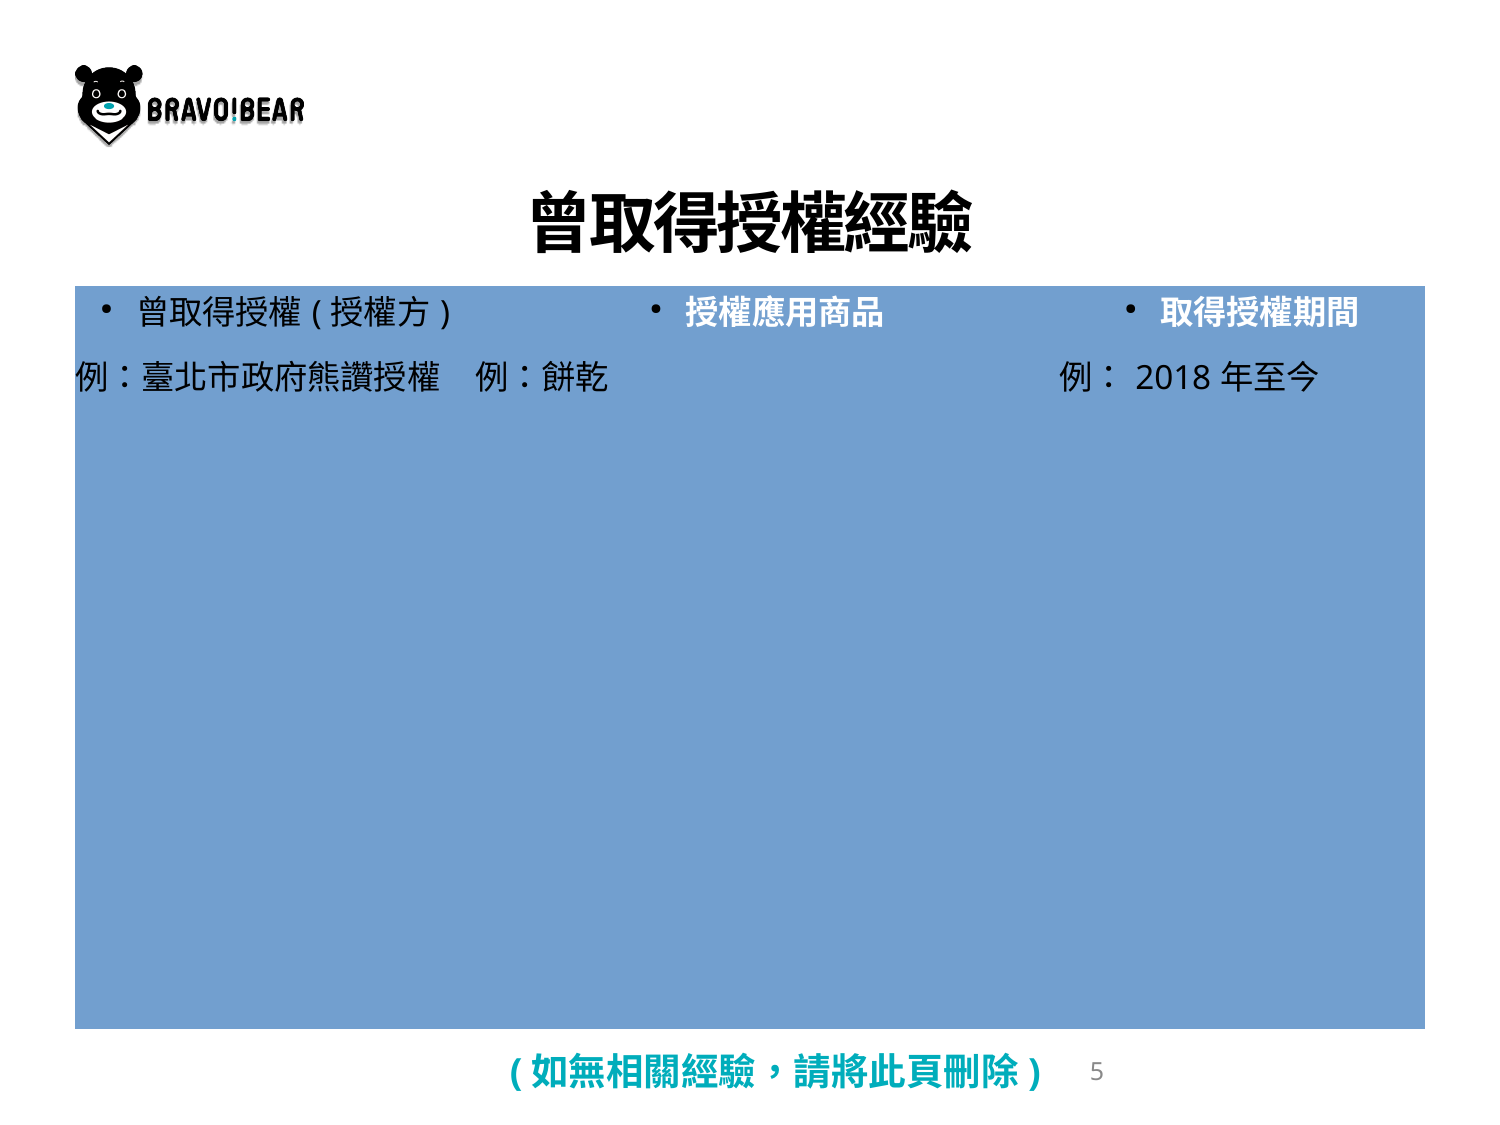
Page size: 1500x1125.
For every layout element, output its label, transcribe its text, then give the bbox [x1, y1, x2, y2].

table_cell [75, 521, 476, 605]
table_cell [1059, 859, 1425, 944]
text_box (如無相關經驗，請將此頁刪除) [495, 1040, 1056, 1100]
text_box 5 [1074, 1042, 1426, 1103]
table_header 取得授權期間 [1059, 286, 1425, 351]
table_cell [476, 521, 1059, 605]
table_cell [75, 690, 476, 775]
table_cell [1059, 944, 1425, 1029]
table_cell [1059, 775, 1425, 859]
table_cell [75, 859, 476, 944]
table_cell [1059, 436, 1425, 521]
table_header 曾取得授權(授權方) [75, 286, 476, 351]
table_cell [75, 605, 476, 690]
table_cell [75, 436, 476, 521]
table_cell [476, 944, 1059, 1029]
table_cell [476, 859, 1059, 944]
table_cell [476, 605, 1059, 690]
table_cell [1059, 605, 1425, 690]
table_header 授權應用商品 [476, 286, 1059, 351]
table_cell [476, 775, 1059, 859]
table_cell [1059, 690, 1425, 775]
table_cell 例：臺北市政府熊讚授權 [75, 351, 476, 436]
table_cell 例：2018年至今 [1059, 351, 1425, 436]
table_cell [476, 436, 1059, 521]
table_cell 例：餅乾 [476, 351, 1059, 436]
table_cell [1059, 521, 1425, 605]
table_cell [476, 690, 1059, 775]
table_cell [75, 775, 476, 859]
table_cell [75, 944, 476, 1029]
